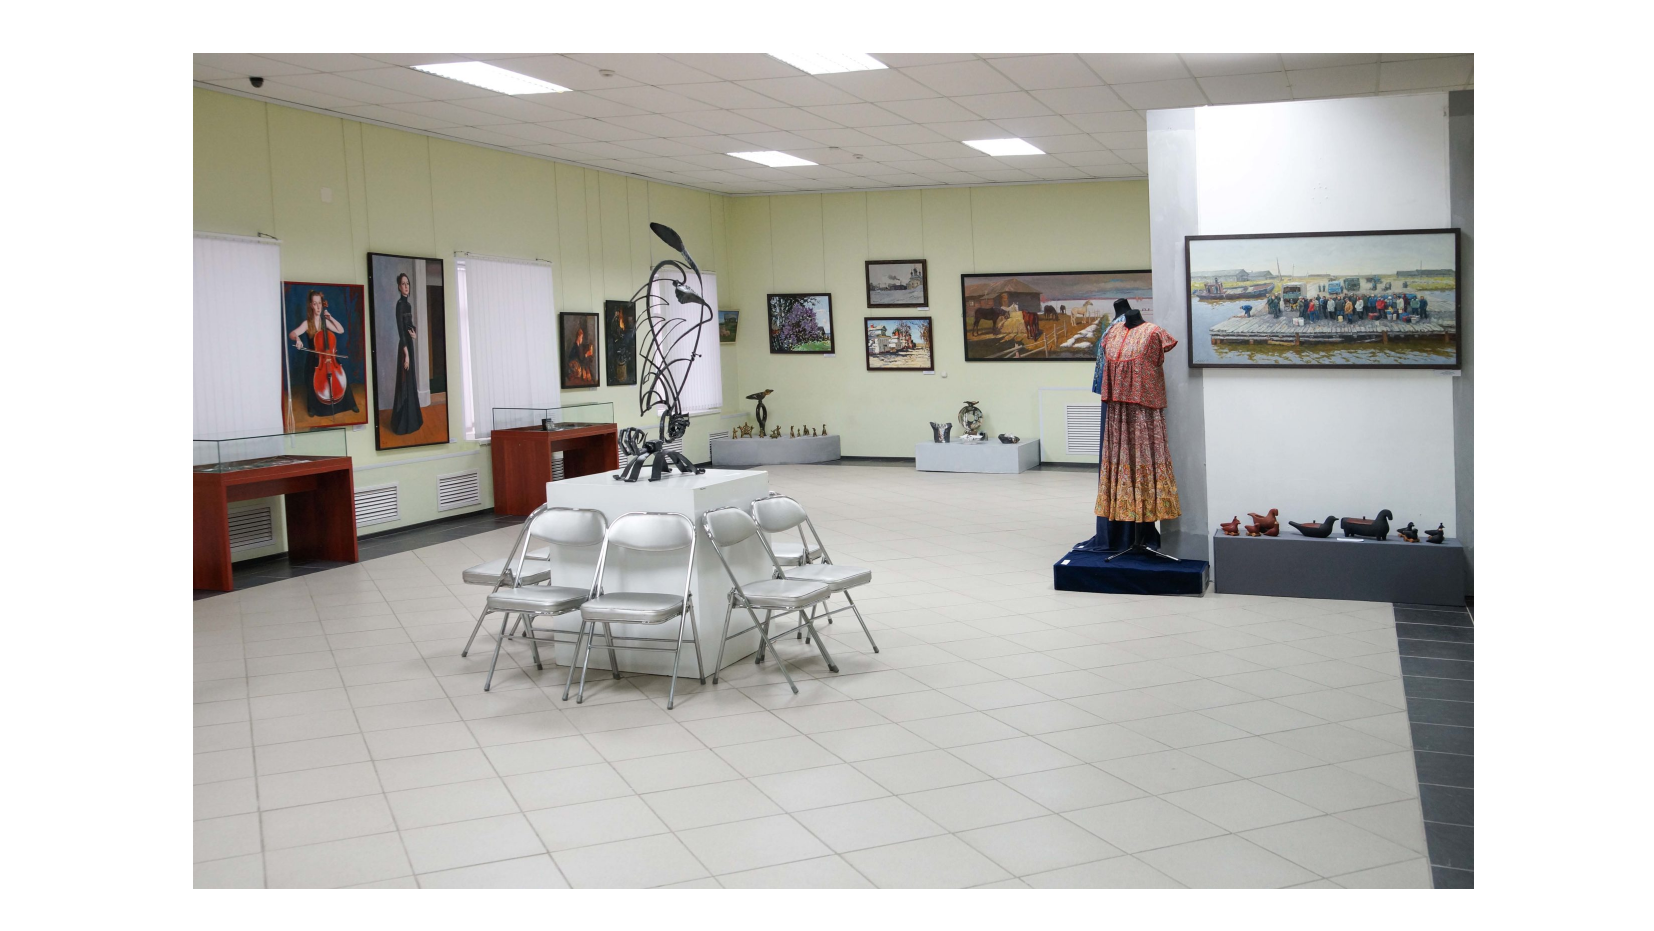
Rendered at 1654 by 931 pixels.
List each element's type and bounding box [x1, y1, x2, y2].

picture [193, 53, 1474, 889]
